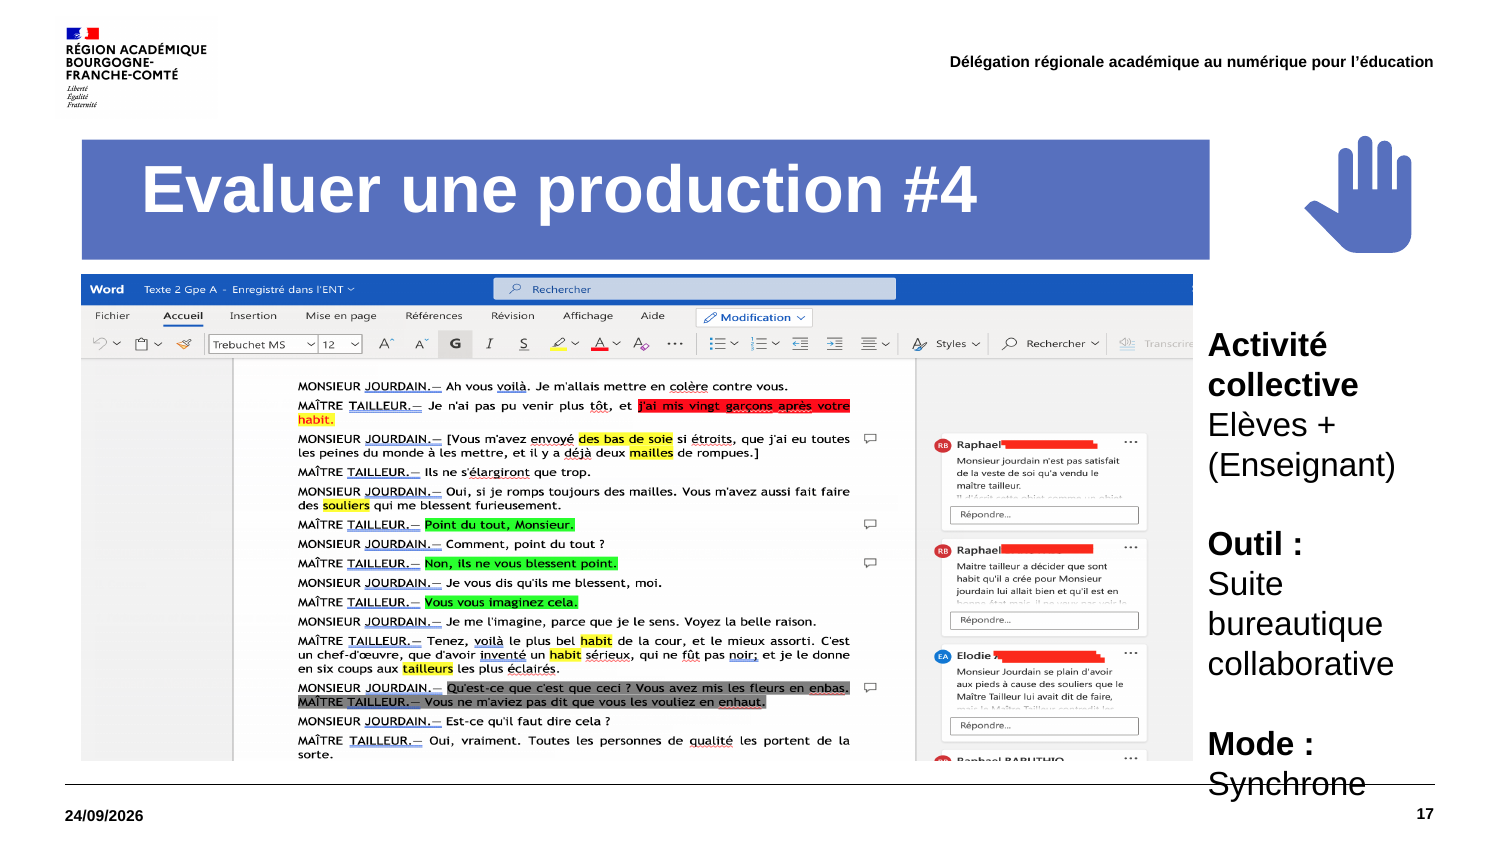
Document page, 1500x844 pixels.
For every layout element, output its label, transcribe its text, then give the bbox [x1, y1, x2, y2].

picture [55, 16, 218, 119]
text_box Délégation régionale académique au numérique pour l’éducation [470, 32, 1434, 90]
text_box Activité collective Elèves + (Enseignant) Outil : Suite bureautique collaborative Mode : Synchrone [1192, 315, 1465, 775]
text_box [1304, 135, 1412, 253]
picture [81, 274, 1193, 768]
text_box <numéro> [1213, 784, 1434, 843]
text_box 03/02/2022 [64, 786, 244, 843]
text_box Evaluer une production #4 [81, 139, 1210, 260]
